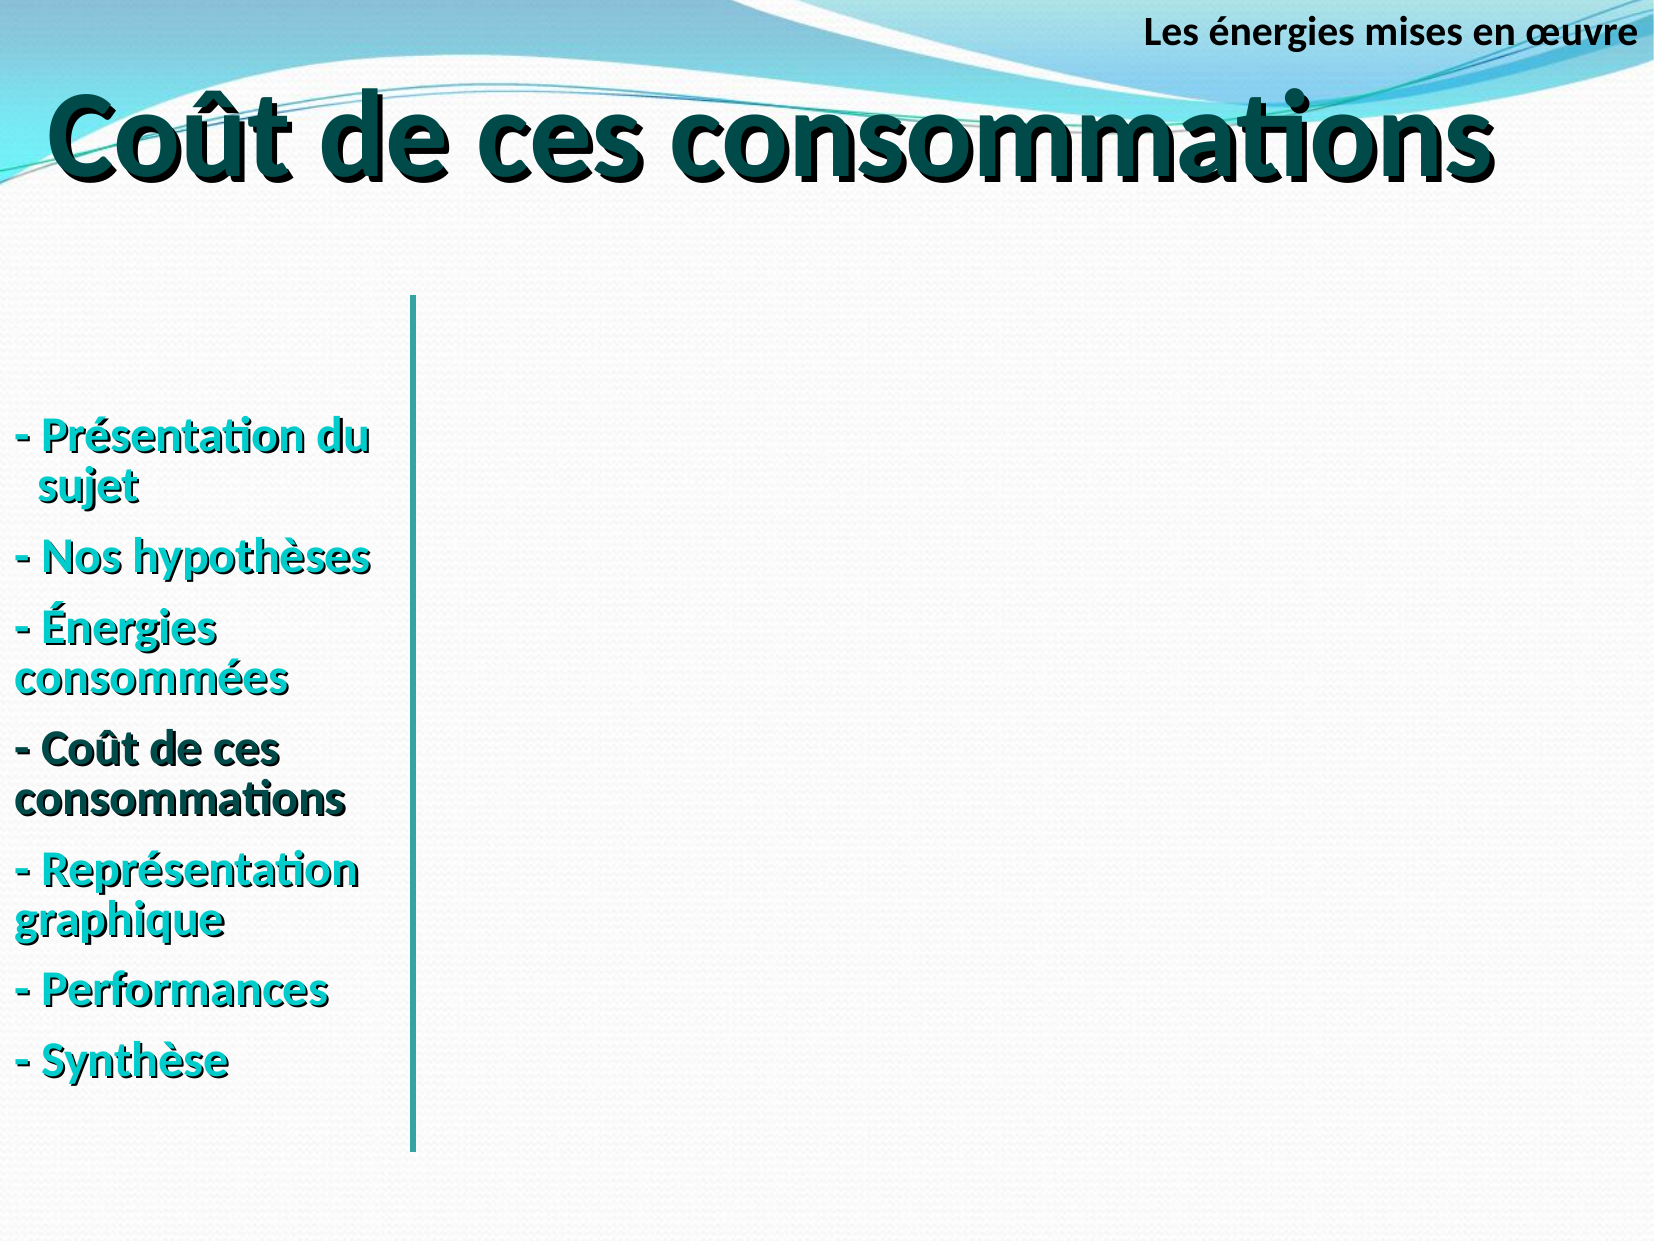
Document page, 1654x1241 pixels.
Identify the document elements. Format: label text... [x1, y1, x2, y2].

text_box Les énergies mises en œuvre [265, 2, 1654, 69]
text_box - Présentation du sujet - Nos hypothèses - Énergies consommées - Coût de ces consommations - Représentation graphique - Performances - Synthèse [0, 295, 414, 1209]
picture [0, 0, 1654, 1241]
text_box Coût de ces consommations [29, 59, 1654, 233]
